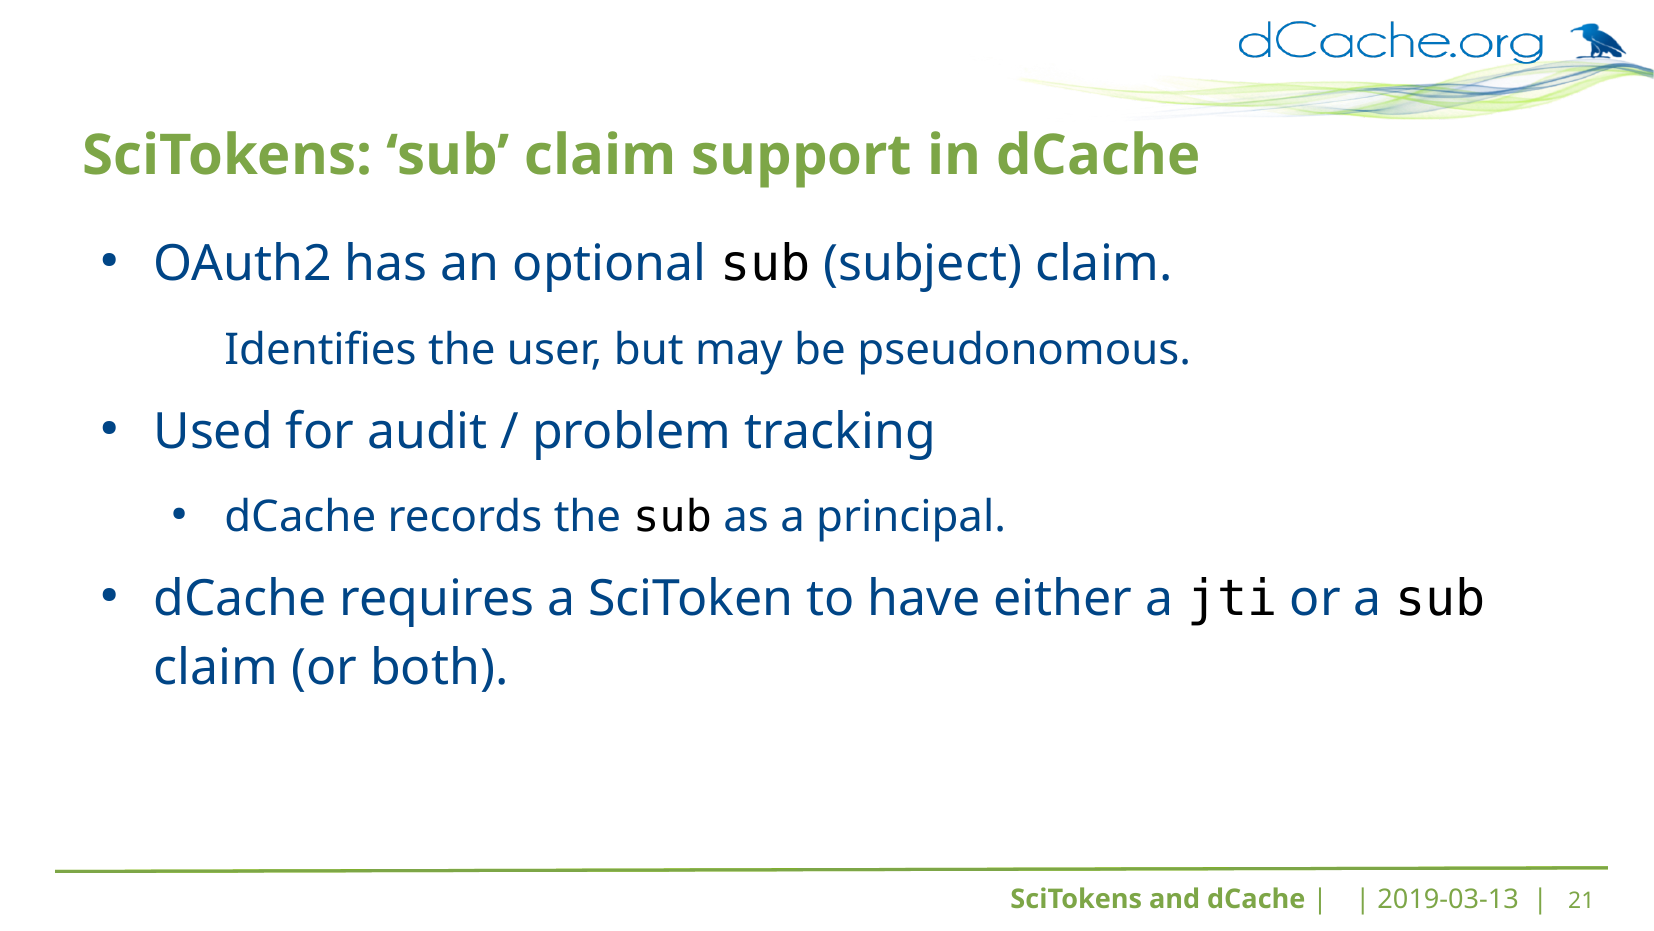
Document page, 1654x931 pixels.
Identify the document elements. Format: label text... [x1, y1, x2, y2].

picture [956, 12, 1654, 127]
list OAuth2 has an optional sub (subject) claim. Identifies the user, but may be pseudonomous. Used for audit / problem tracking dCache records the sub as a principal. dCache requires a SciToken to have either a jti or a sub claim (or both). [82, 227, 1571, 856]
title SciTokens: ‘sub’ claim support in dCache [82, 116, 1605, 189]
